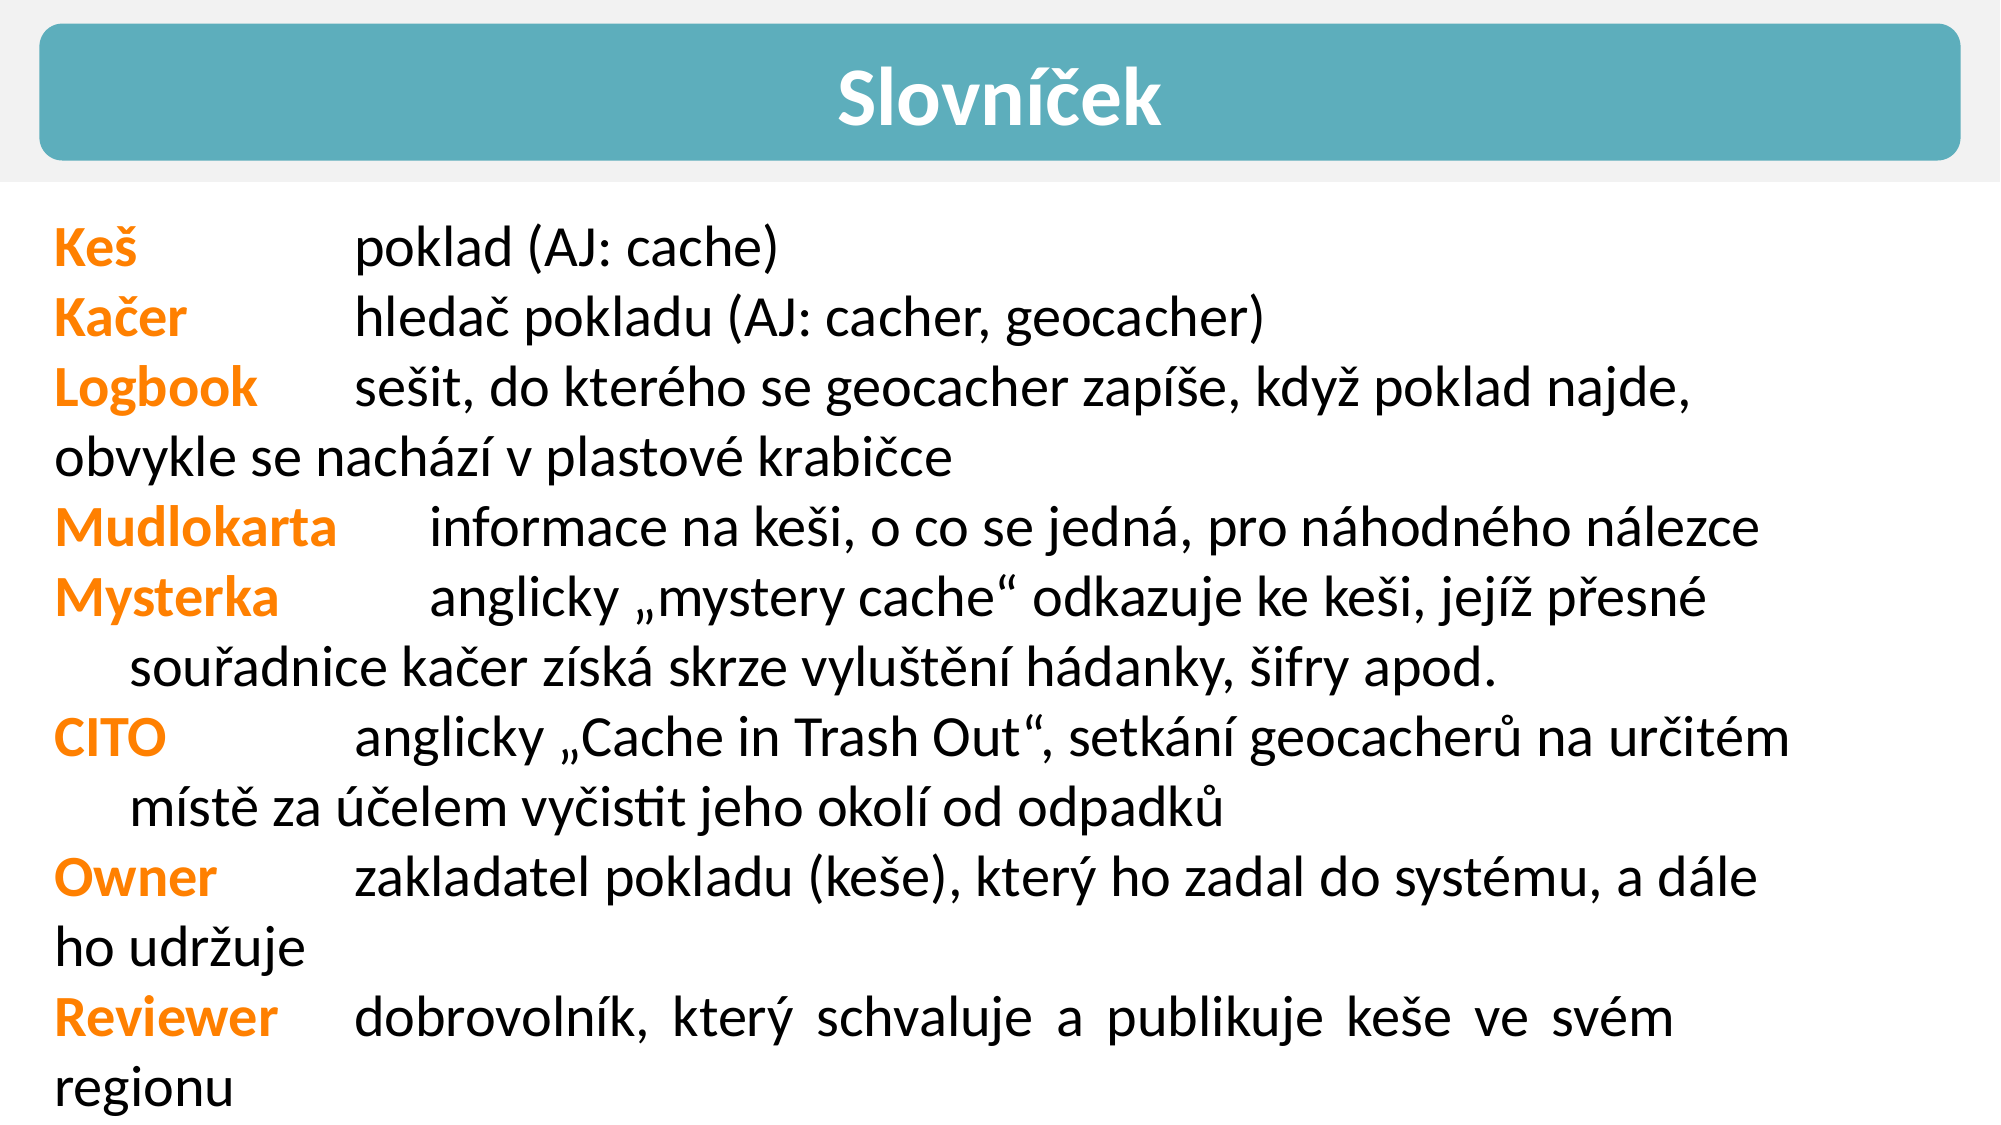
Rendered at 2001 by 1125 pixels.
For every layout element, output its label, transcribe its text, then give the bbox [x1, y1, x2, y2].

text_box Slovníček [39, 23, 1961, 161]
text_box Keš poklad (AJ: cache) Kačer hledač pokladu (AJ: cacher, geocacher) Logbook sešit, do kterého se geocacher zapíše, když poklad najde, obvykle se nachází v plastové krabičce Mudlokarta informace na keši, o co se jedná, pro náhodného nálezce Mysterka anglicky „mystery cache“ odkazuje ke keši, jejíž přesné souřadnice kačer získá skrze vyluštění hádanky, šifry apod. CITO anglicky „Cache in Trash Out“, setkání geocacherů na určitém místě za účelem vyčistit jeho okolí od odpadků Owner zakladatel pokladu (keše), který ho zadal do systému, a dále ho udržuje Reviewer dobrovolník, který schvaluje a publikuje keše ve svém regionu [39, 201, 1961, 1125]
text_box [0, 0, 2000, 182]
